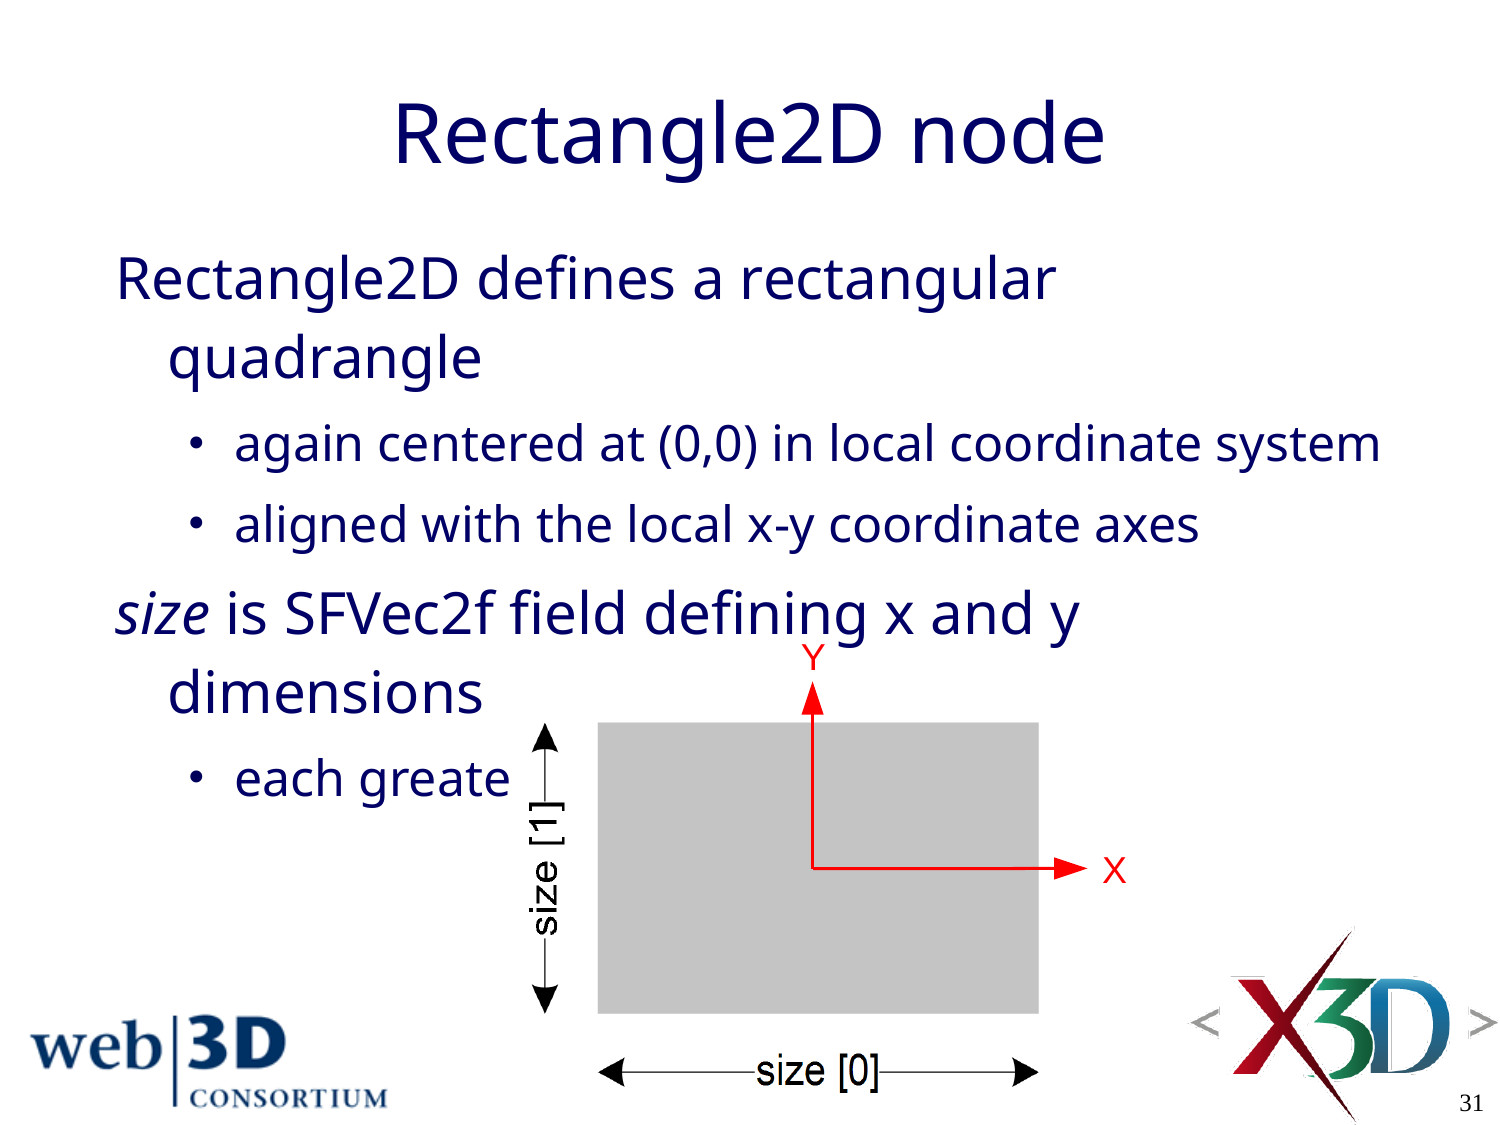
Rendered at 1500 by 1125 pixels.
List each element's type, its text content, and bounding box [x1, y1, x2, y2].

text_box X [1087, 841, 1142, 899]
picture [814, 722, 1039, 867]
title Rectangle2D node [112, 37, 1388, 226]
list Rectangle2D defines a rectangular quadrangle again centered at (0,0) in local coordinate system aligned with the local x-y coordinate axes size is SFVec2f field defining x and y dimensions each greater than zero [112, 237, 1388, 986]
picture [515, 722, 1039, 1098]
picture [12, 998, 413, 1118]
picture [1187, 926, 1500, 1125]
text_box Y [786, 629, 841, 687]
